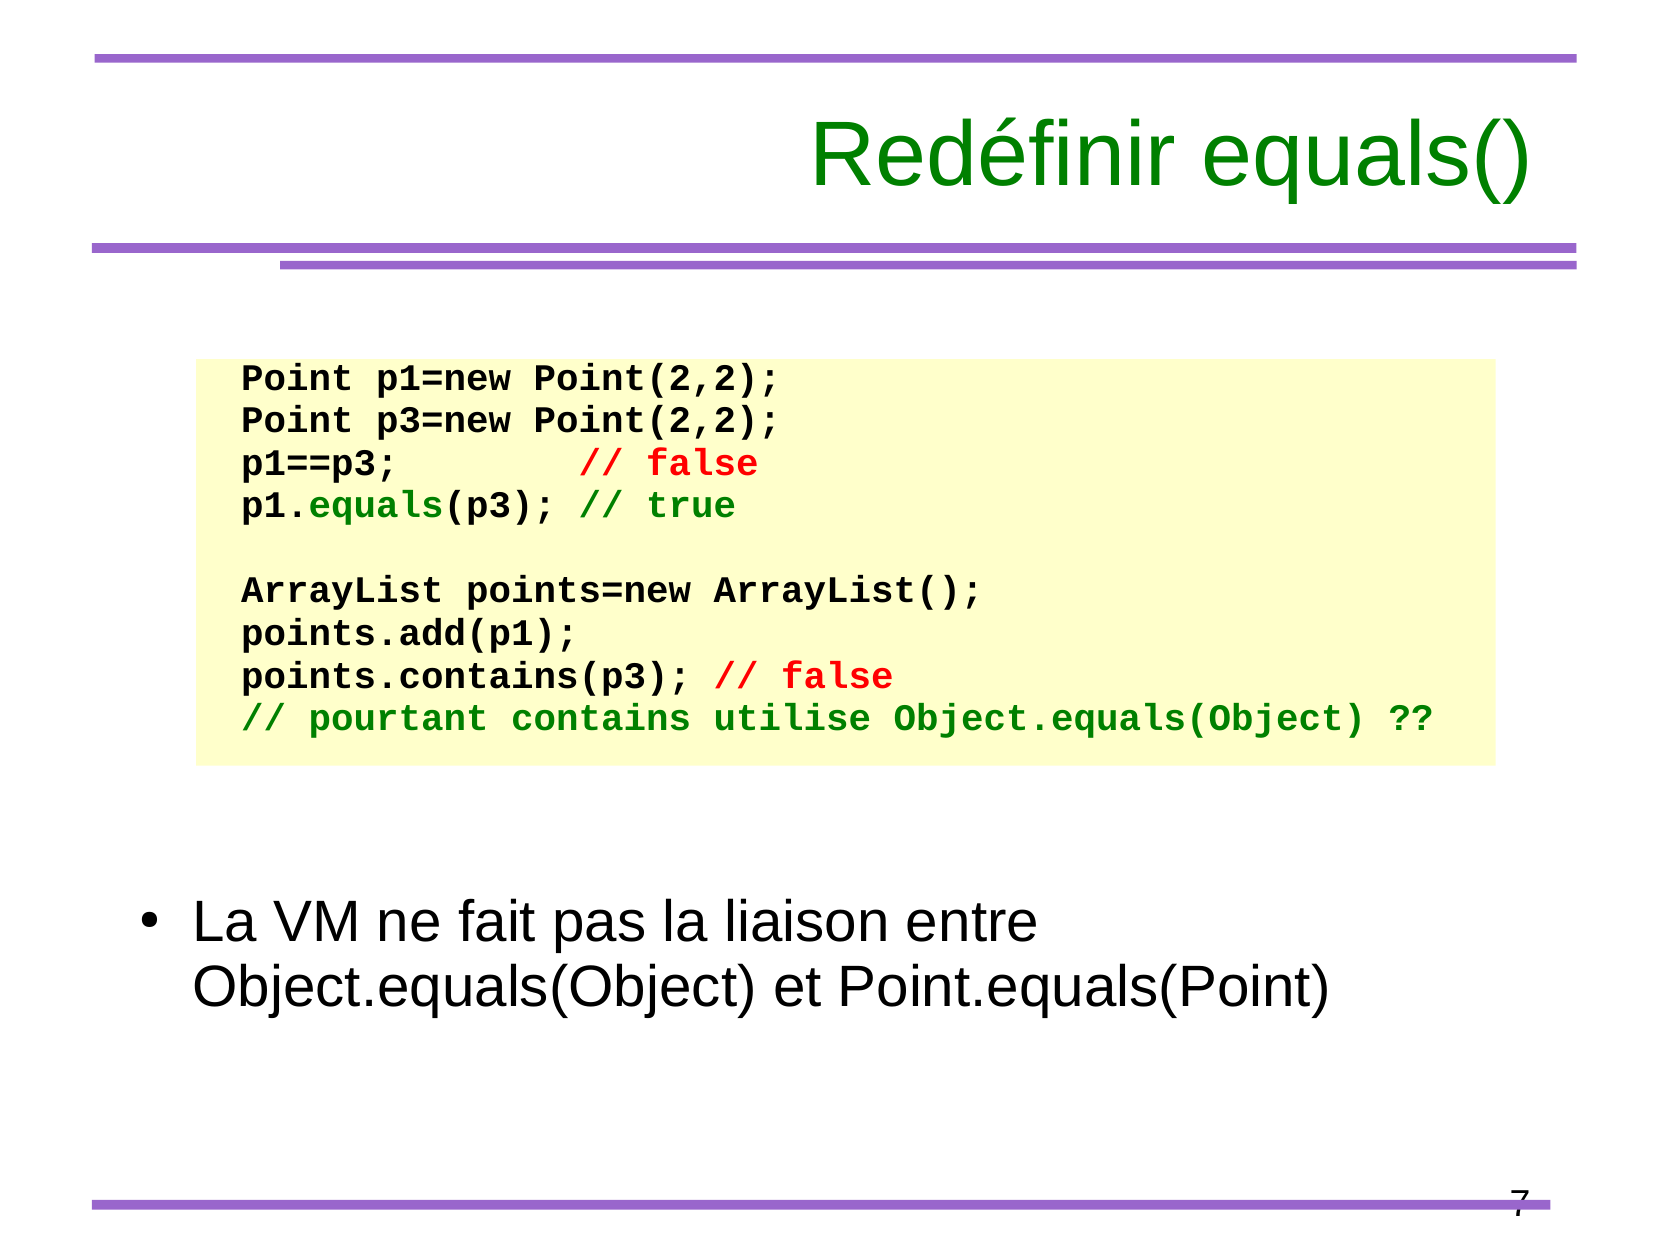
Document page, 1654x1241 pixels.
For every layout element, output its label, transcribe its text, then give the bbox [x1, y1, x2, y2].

list La VM ne fait pas la liaison entre Object.equals(Object) et Point.equals(Point) [121, 888, 1534, 1070]
title Redéfinir equals() [121, 49, 1534, 257]
text_box Point p1=new Point(2,2); Point p3=new Point(2,2); p1==p3; // false p1.equals(p3); // true ArrayList points=new ArrayList(); points.add(p1); points.contains(p3); // false // pourtant contains utilise Object.equals(Object) ?? [196, 359, 1496, 766]
